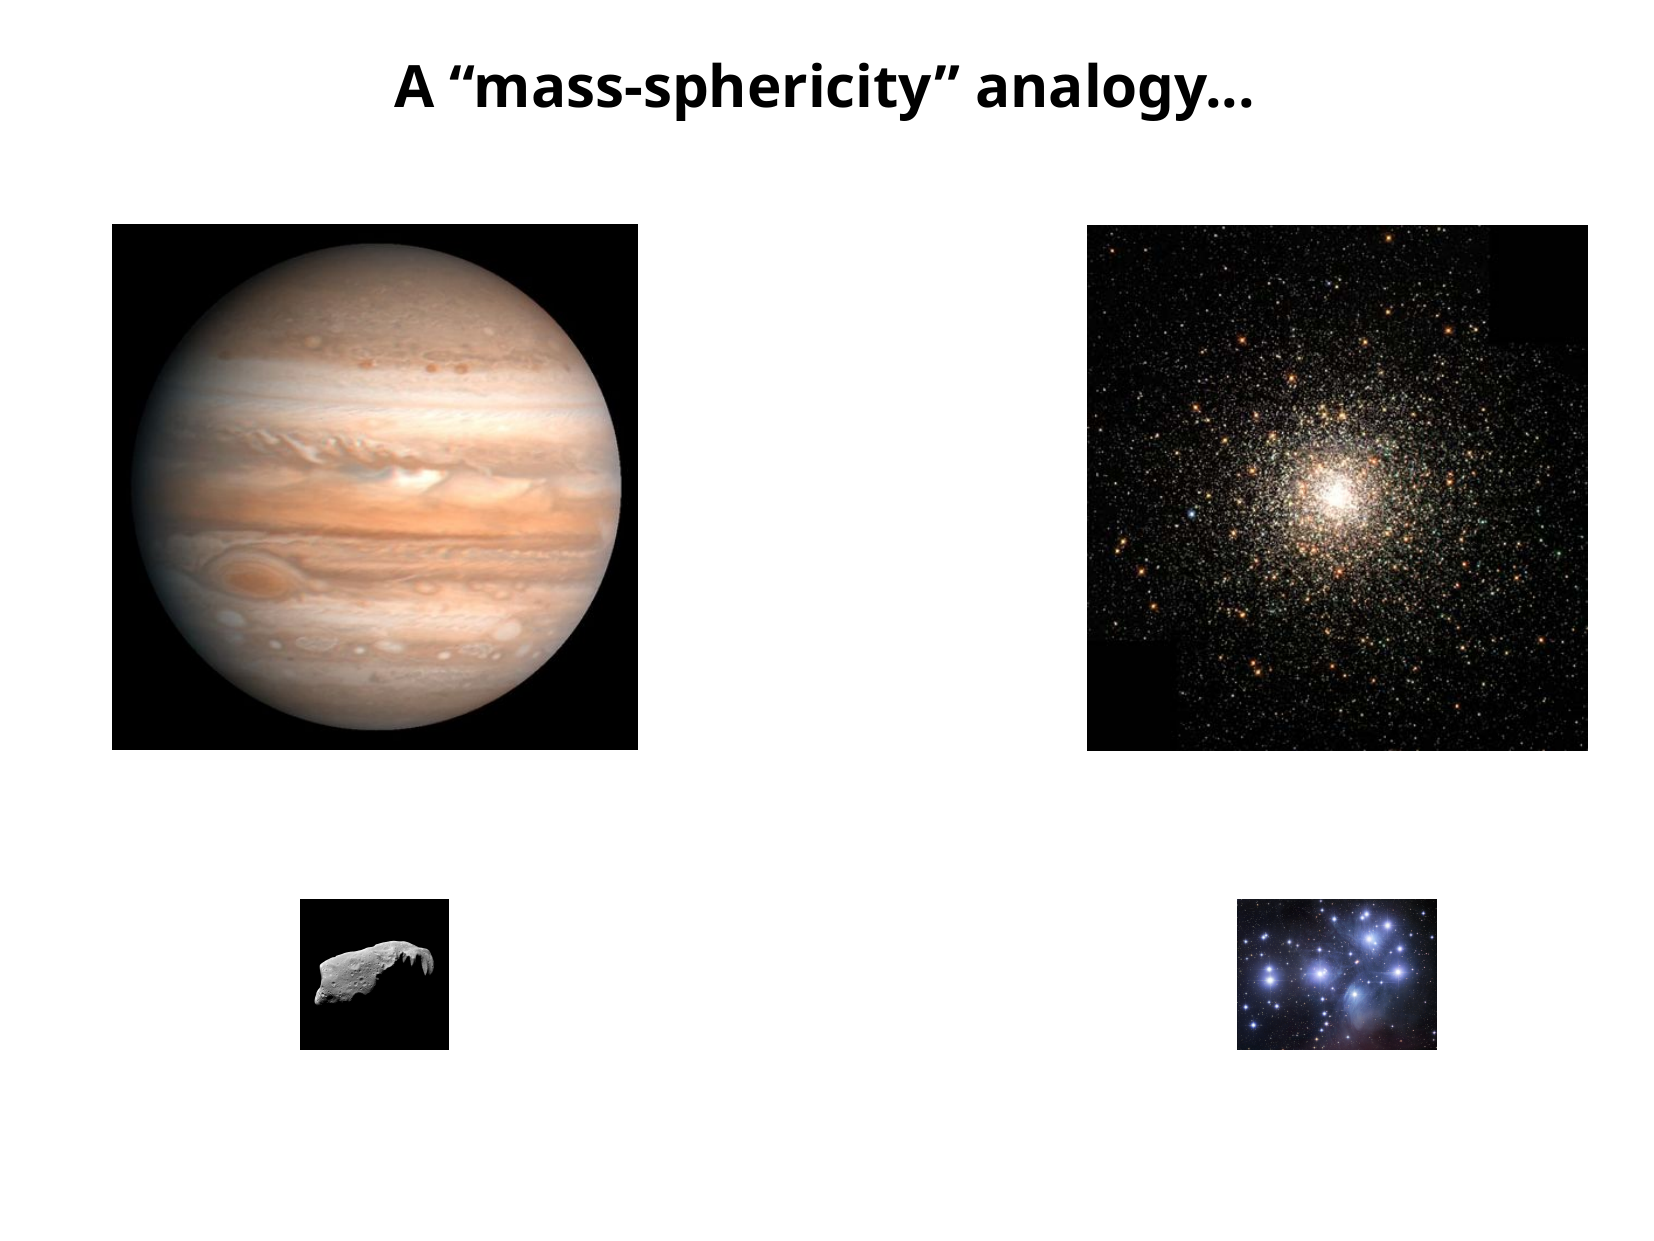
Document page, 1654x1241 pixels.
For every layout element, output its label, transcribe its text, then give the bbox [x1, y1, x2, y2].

picture [1087, 225, 1588, 751]
picture [1237, 899, 1437, 1051]
picture [112, 224, 638, 751]
text_box A “mass-sphericity” analogy... [112, 37, 1537, 134]
picture [300, 899, 449, 1051]
